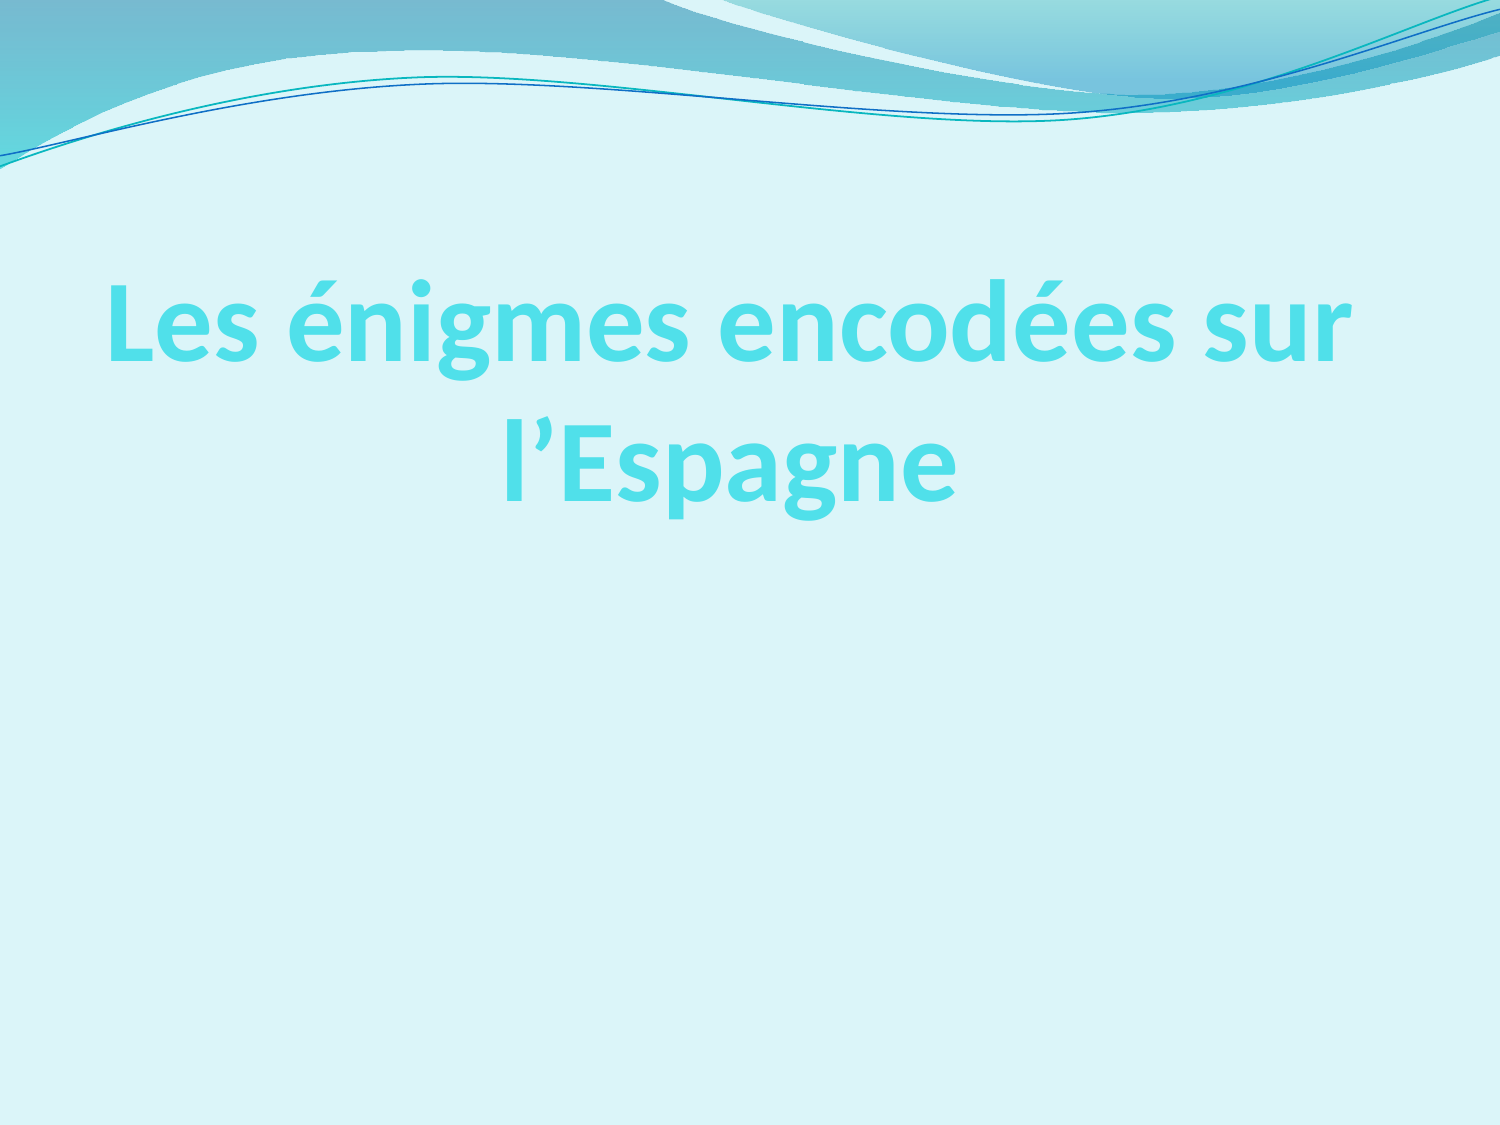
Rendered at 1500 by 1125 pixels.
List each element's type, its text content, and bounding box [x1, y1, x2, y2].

title Les énigmes encodées sur l’Espagne [87, 224, 1376, 525]
